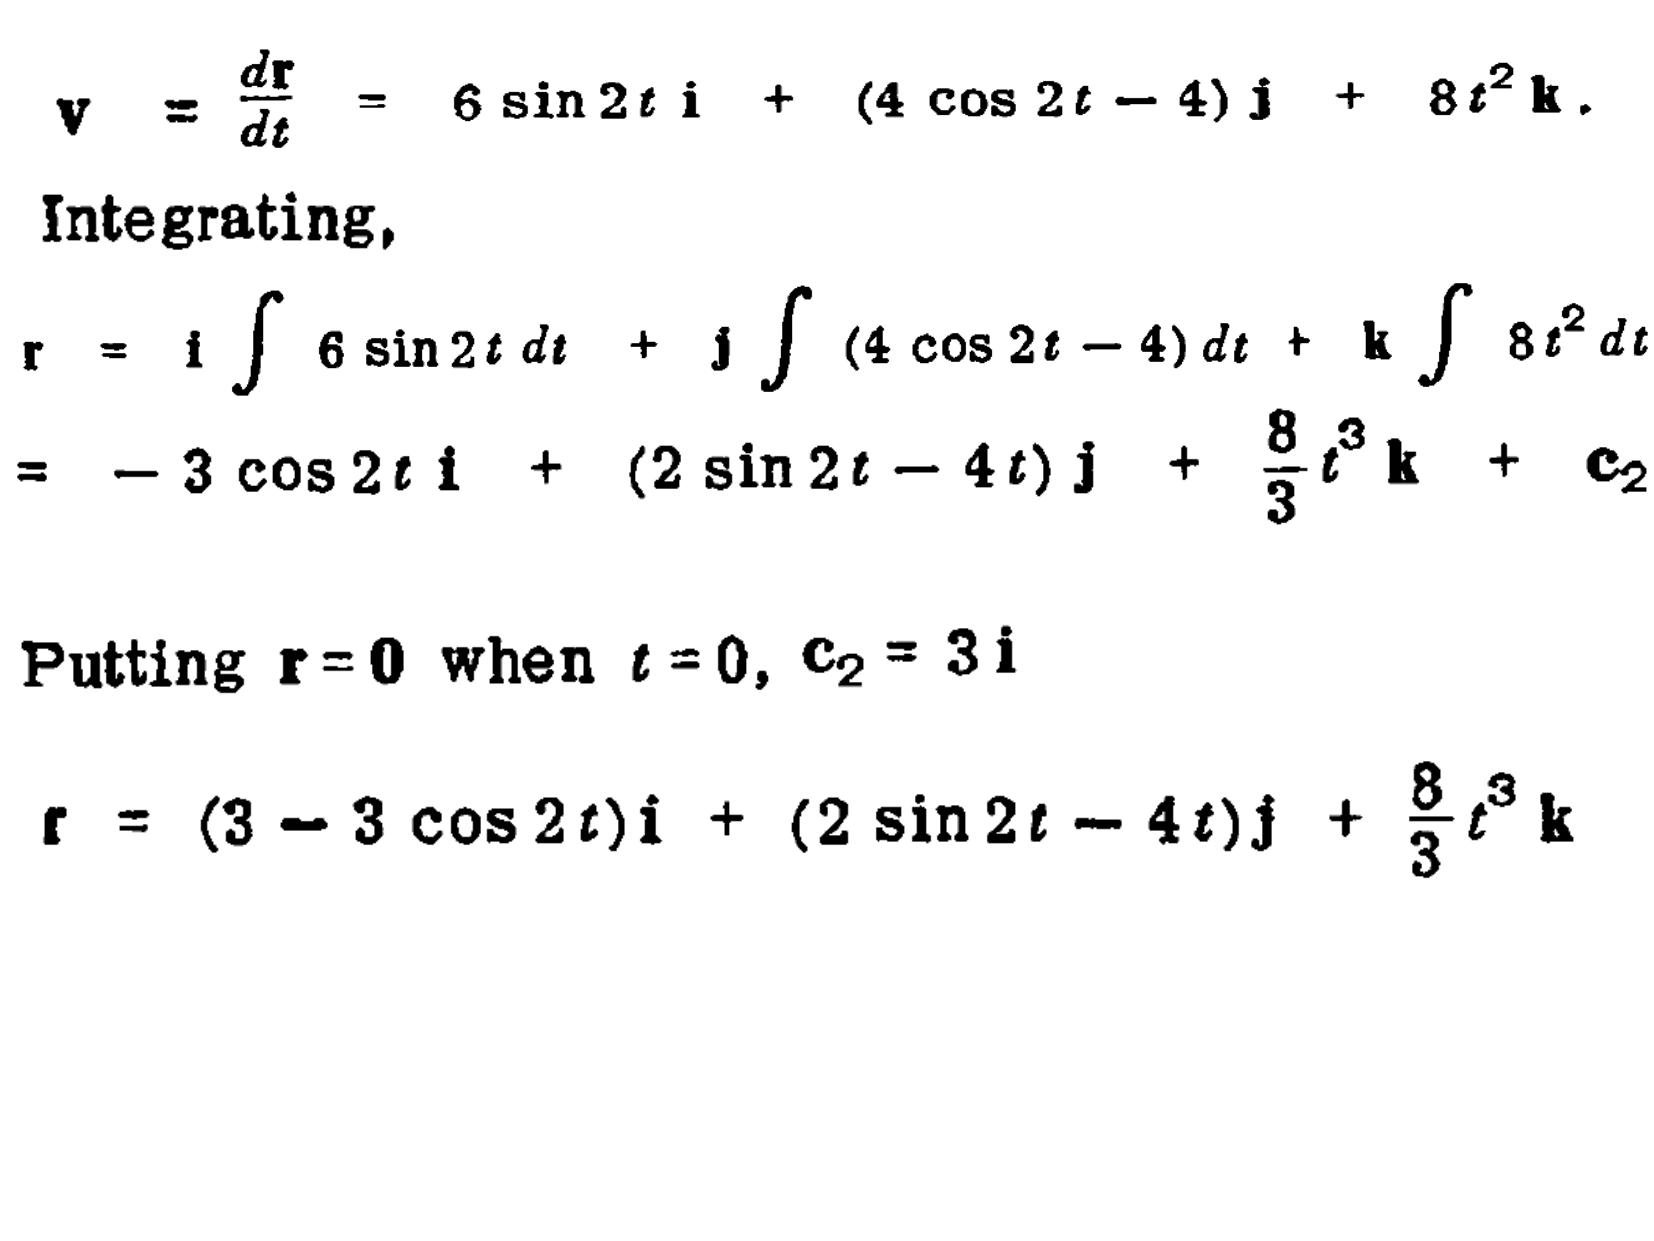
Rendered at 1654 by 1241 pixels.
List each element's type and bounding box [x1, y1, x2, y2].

picture [23, 749, 1583, 886]
picture [787, 608, 1028, 700]
picture [11, 608, 781, 709]
picture [0, 406, 1654, 532]
picture [0, 282, 1654, 402]
picture [35, 35, 1594, 154]
picture [18, 173, 402, 272]
